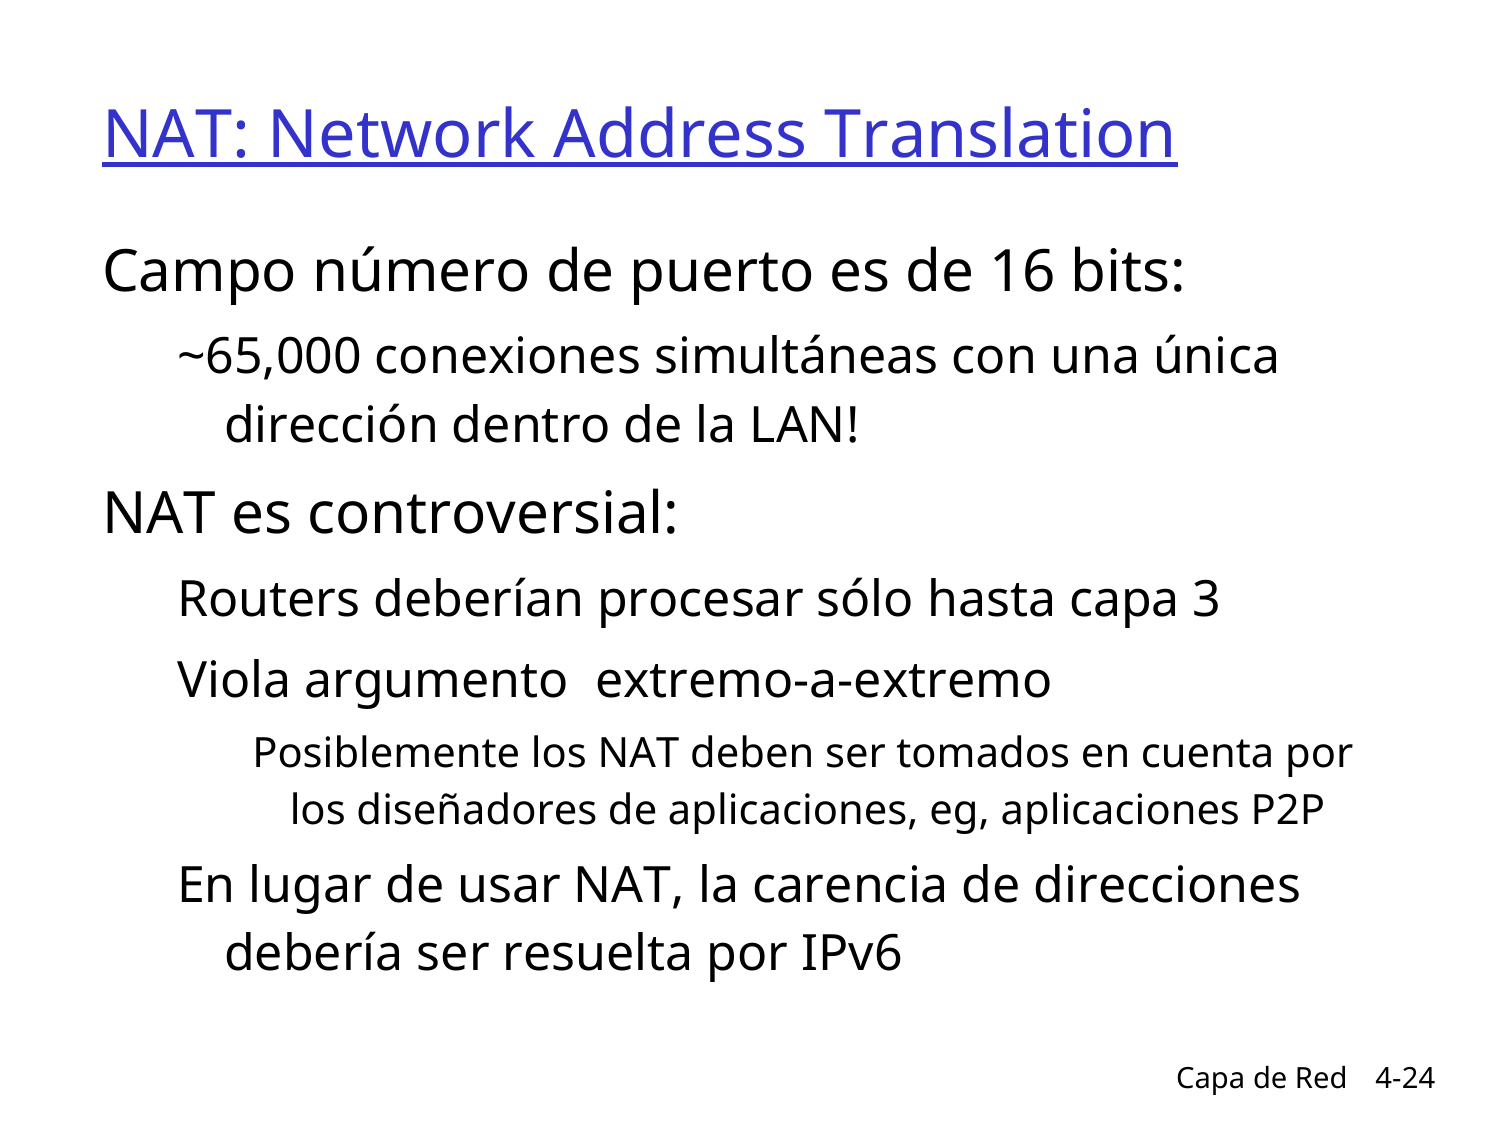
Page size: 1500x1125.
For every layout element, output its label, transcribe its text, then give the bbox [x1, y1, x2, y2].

title NAT: Network Address Translation [87, 37, 1363, 221]
list Campo número de puerto es de 16 bits: ~65,000 conexiones simultáneas con una única dirección dentro de la LAN! NAT es controversial: Routers deberían procesar sólo hasta capa 3 Viola argumento extremo-a-extremo Posiblemente los NAT deben ser tomados en cuenta por los diseñadores de aplicaciones, eg, aplicaciones P2P En lugar de usar NAT, la carencia de direcciones debería ser resuelta por IPv6 [87, 221, 1426, 1008]
